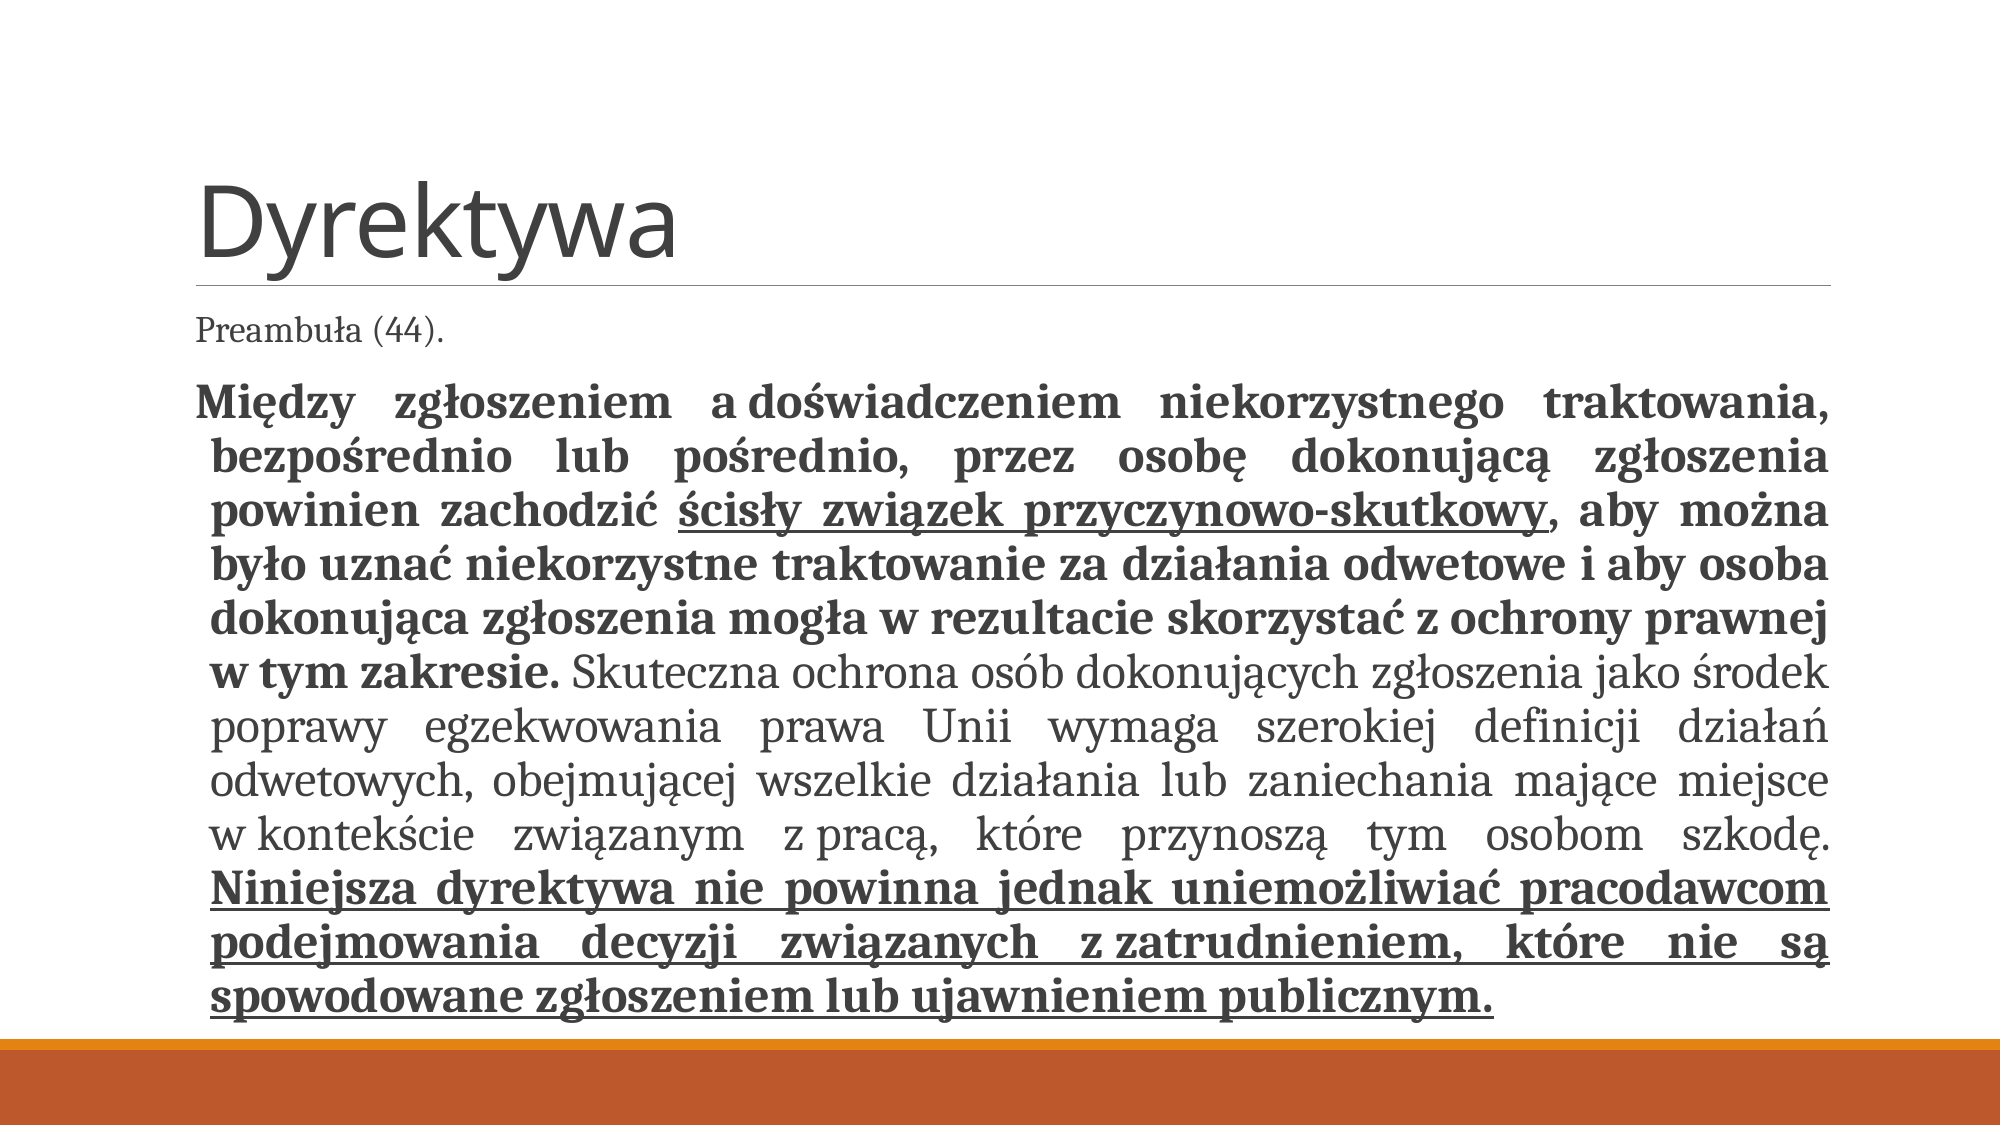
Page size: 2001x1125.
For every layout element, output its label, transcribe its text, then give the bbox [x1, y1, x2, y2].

list Preambuła (44). Między zgłoszeniem a doświadczeniem niekorzystnego traktowania, bezpośrednio lub pośrednio, przez osobę dokonującą zgłoszenia powinien zachodzić ścisły związek przyczynowo-skutkowy, aby można było uznać niekorzystne traktowanie za działania odwetowe i aby osoba dokonująca zgłoszenia mogła w rezultacie skorzystać z ochrony prawnej w tym zakresie. Skuteczna ochrona osób dokonujących zgłoszenia jako środek poprawy egzekwowania prawa Unii wymaga szerokiej definicji działań odwetowych, obejmującej wszelkie działania lub zaniechania mające miejsce w kontekście związanym z pracą, które przynoszą tym osobom szkodę. Niniejsza dyrektywa nie powinna jednak uniemożliwiać pracodawcom podejmowania decyzji związanych z zatrudnieniem, które nie są spowodowane zgłoszeniem lub ujawnieniem publicznym. [180, 302, 1831, 1078]
title Dyrektywa [180, 47, 1831, 286]
